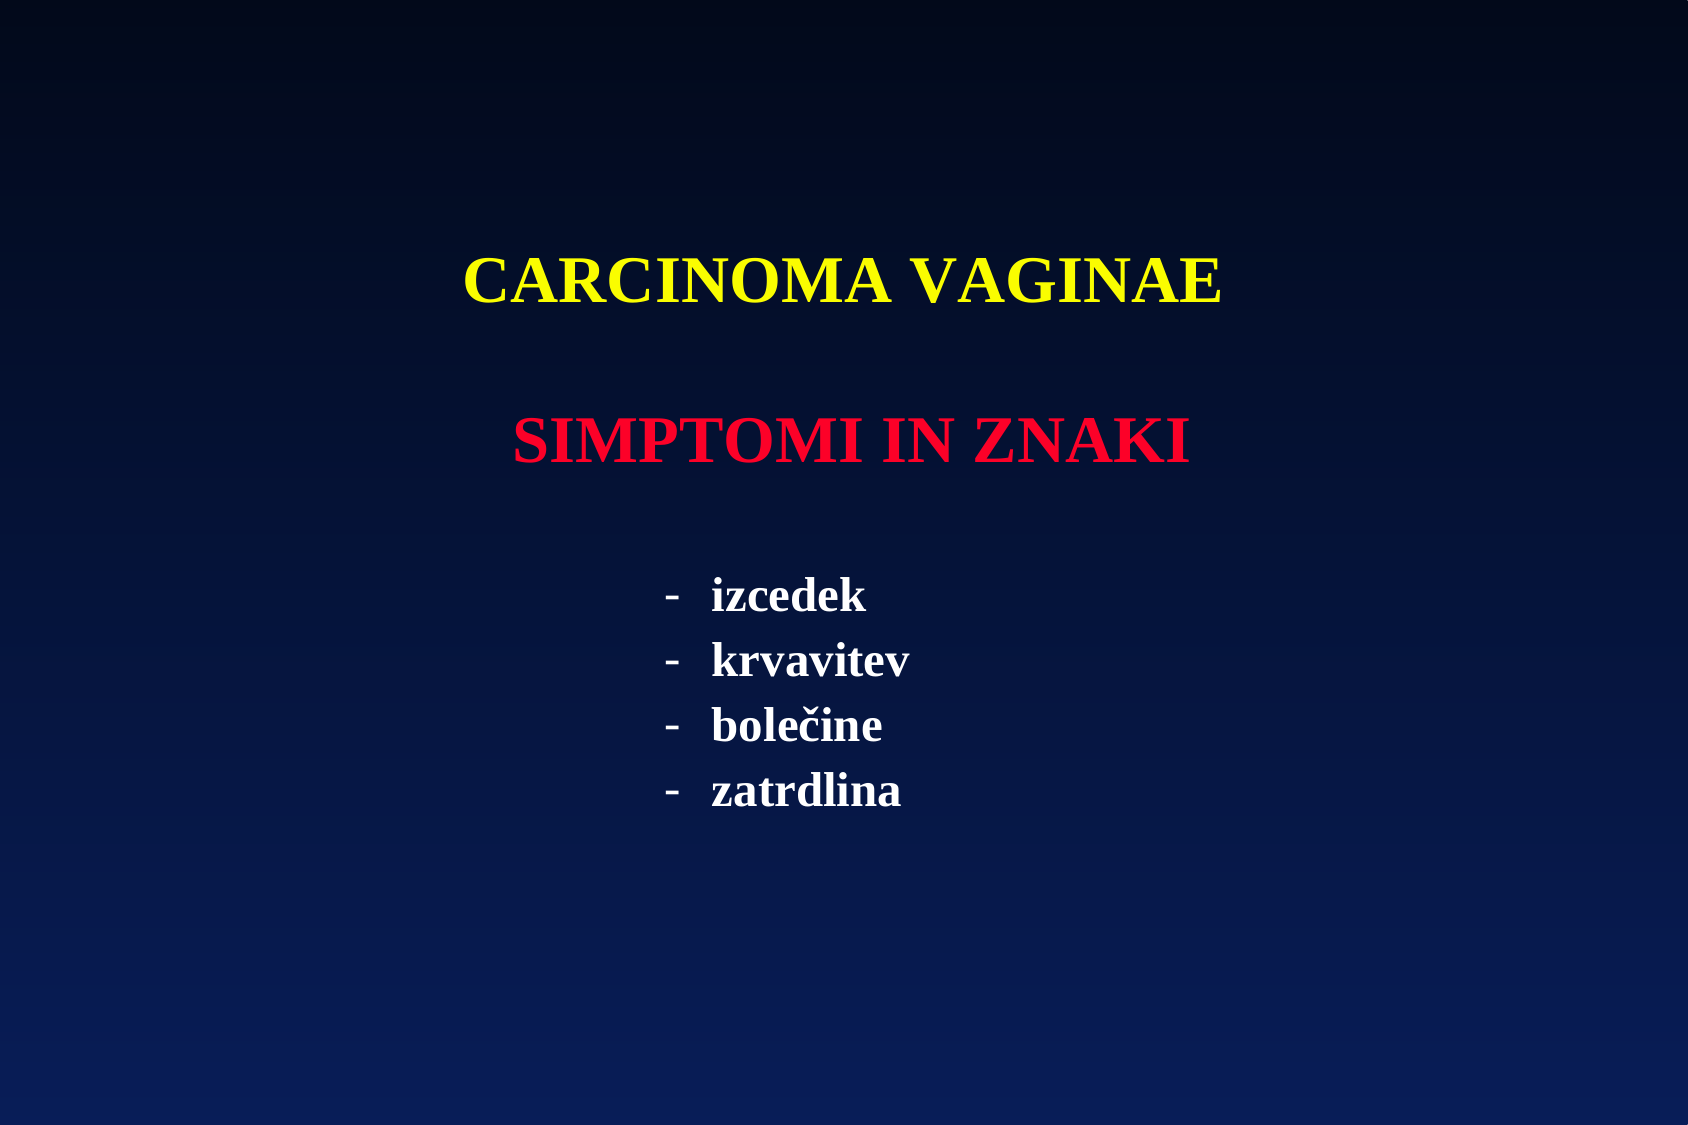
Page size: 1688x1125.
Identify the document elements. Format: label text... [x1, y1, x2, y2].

title CARCINOMA VAGINAE SIMPTOMI IN ZNAKI [0, 187, 1688, 525]
list izcedek krvavitev bolečine zatrdlina [649, 562, 1063, 963]
